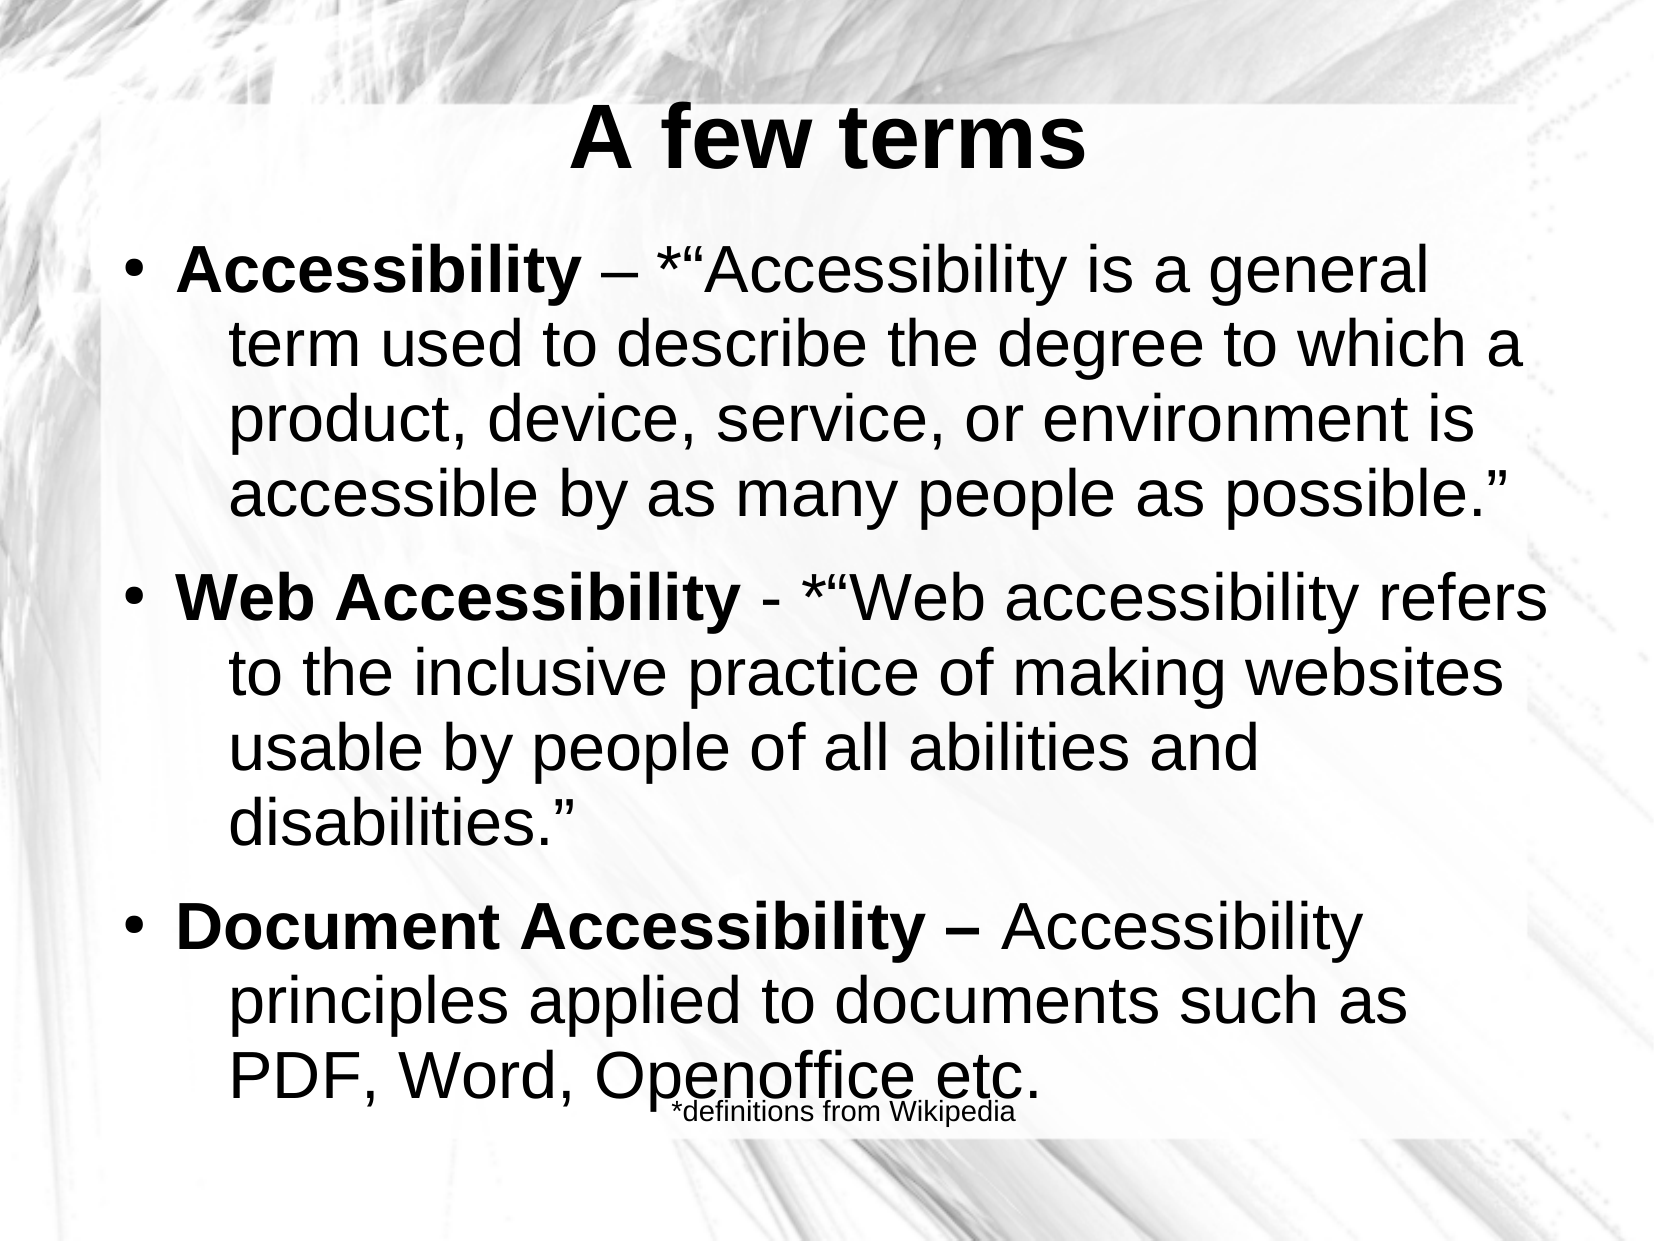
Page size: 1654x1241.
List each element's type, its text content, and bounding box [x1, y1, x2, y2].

picture [0, 0, 1654, 1241]
list Accessibility – *“Accessibility is a general term used to describe the degree to which a product, device, service, or environment is accessible by as many people as possible.” Web Accessibility - *“Web accessibility refers to the inclusive practice of making websites usable by people of all abilities and disabilities.” Document Accessibility – Accessibility principles applied to documents such as PDF, Word, Openoffice etc. [86, 231, 1576, 1114]
title *definitions from Wikipedia [112, 1065, 1576, 1158]
title A few terms [82, 49, 1576, 226]
